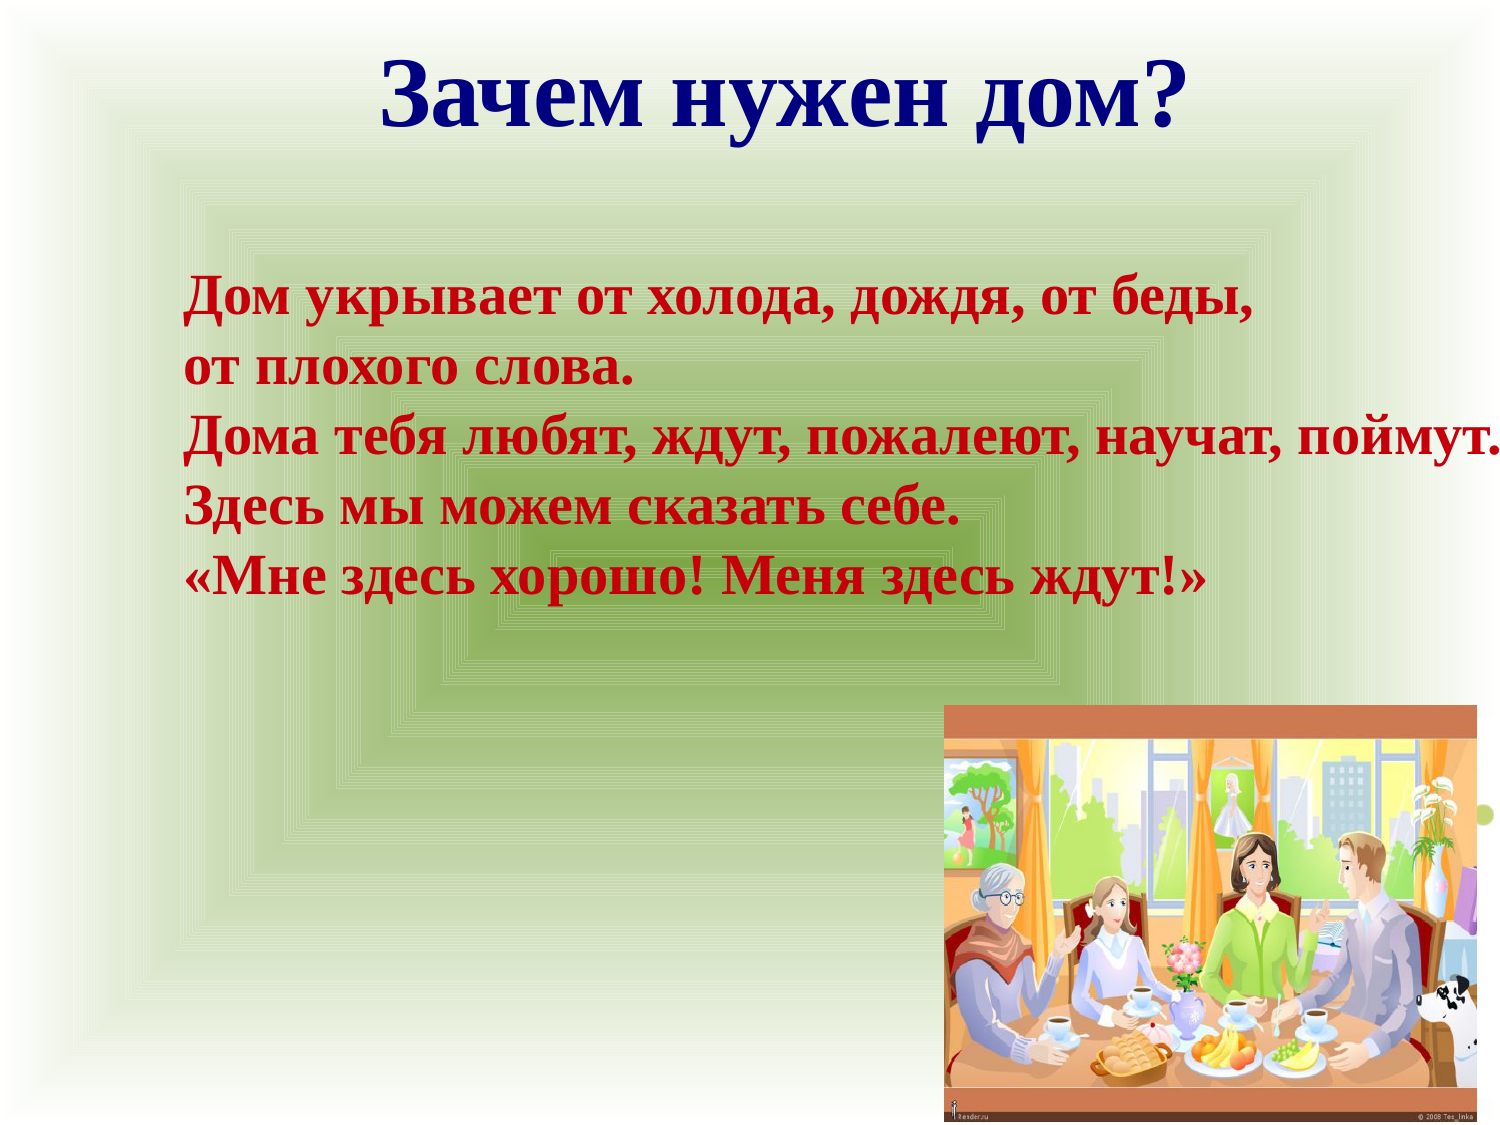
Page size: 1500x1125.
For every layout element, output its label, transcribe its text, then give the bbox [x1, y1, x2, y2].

picture [944, 705, 1477, 1123]
text_box Зачем нужен дом? Дом укрывает от холода, дождя, от беды, от плохого слова. Дома тебя любят, ждут, пожалеют, научат, поймут. Здесь мы можем сказать себе. «Мне здесь хорошо! Меня здесь ждут!» [53, 19, 880, 610]
